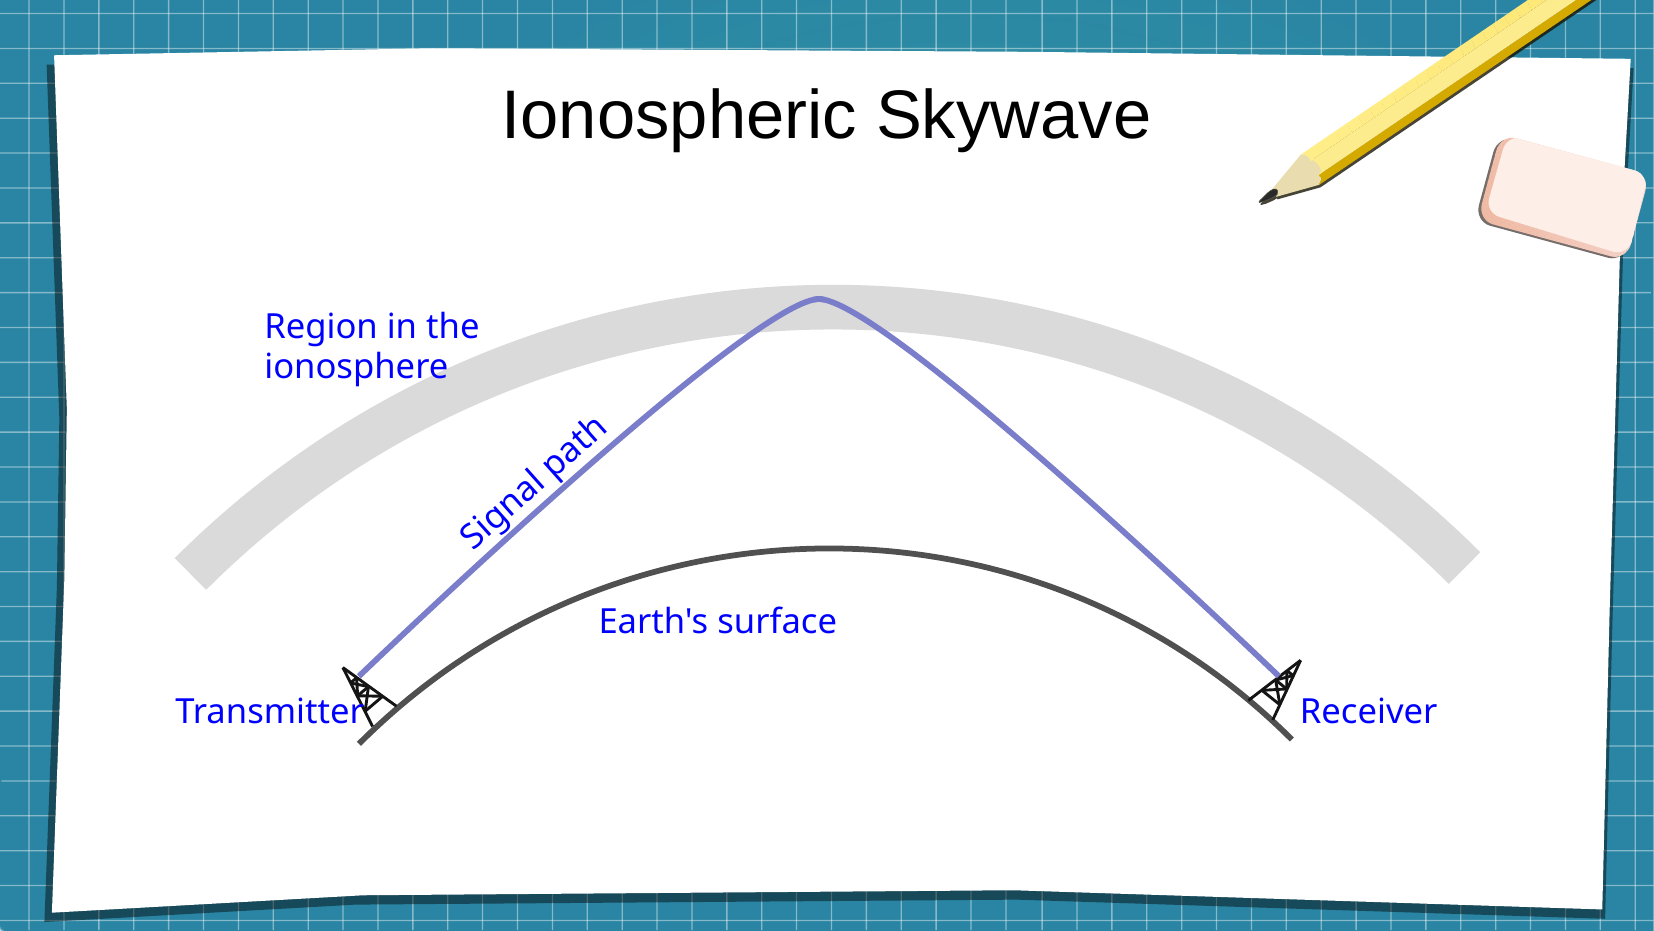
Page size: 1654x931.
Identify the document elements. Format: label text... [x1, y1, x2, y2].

picture [100, 217, 1553, 758]
title Ionospheric Skywave [82, 37, 1571, 193]
